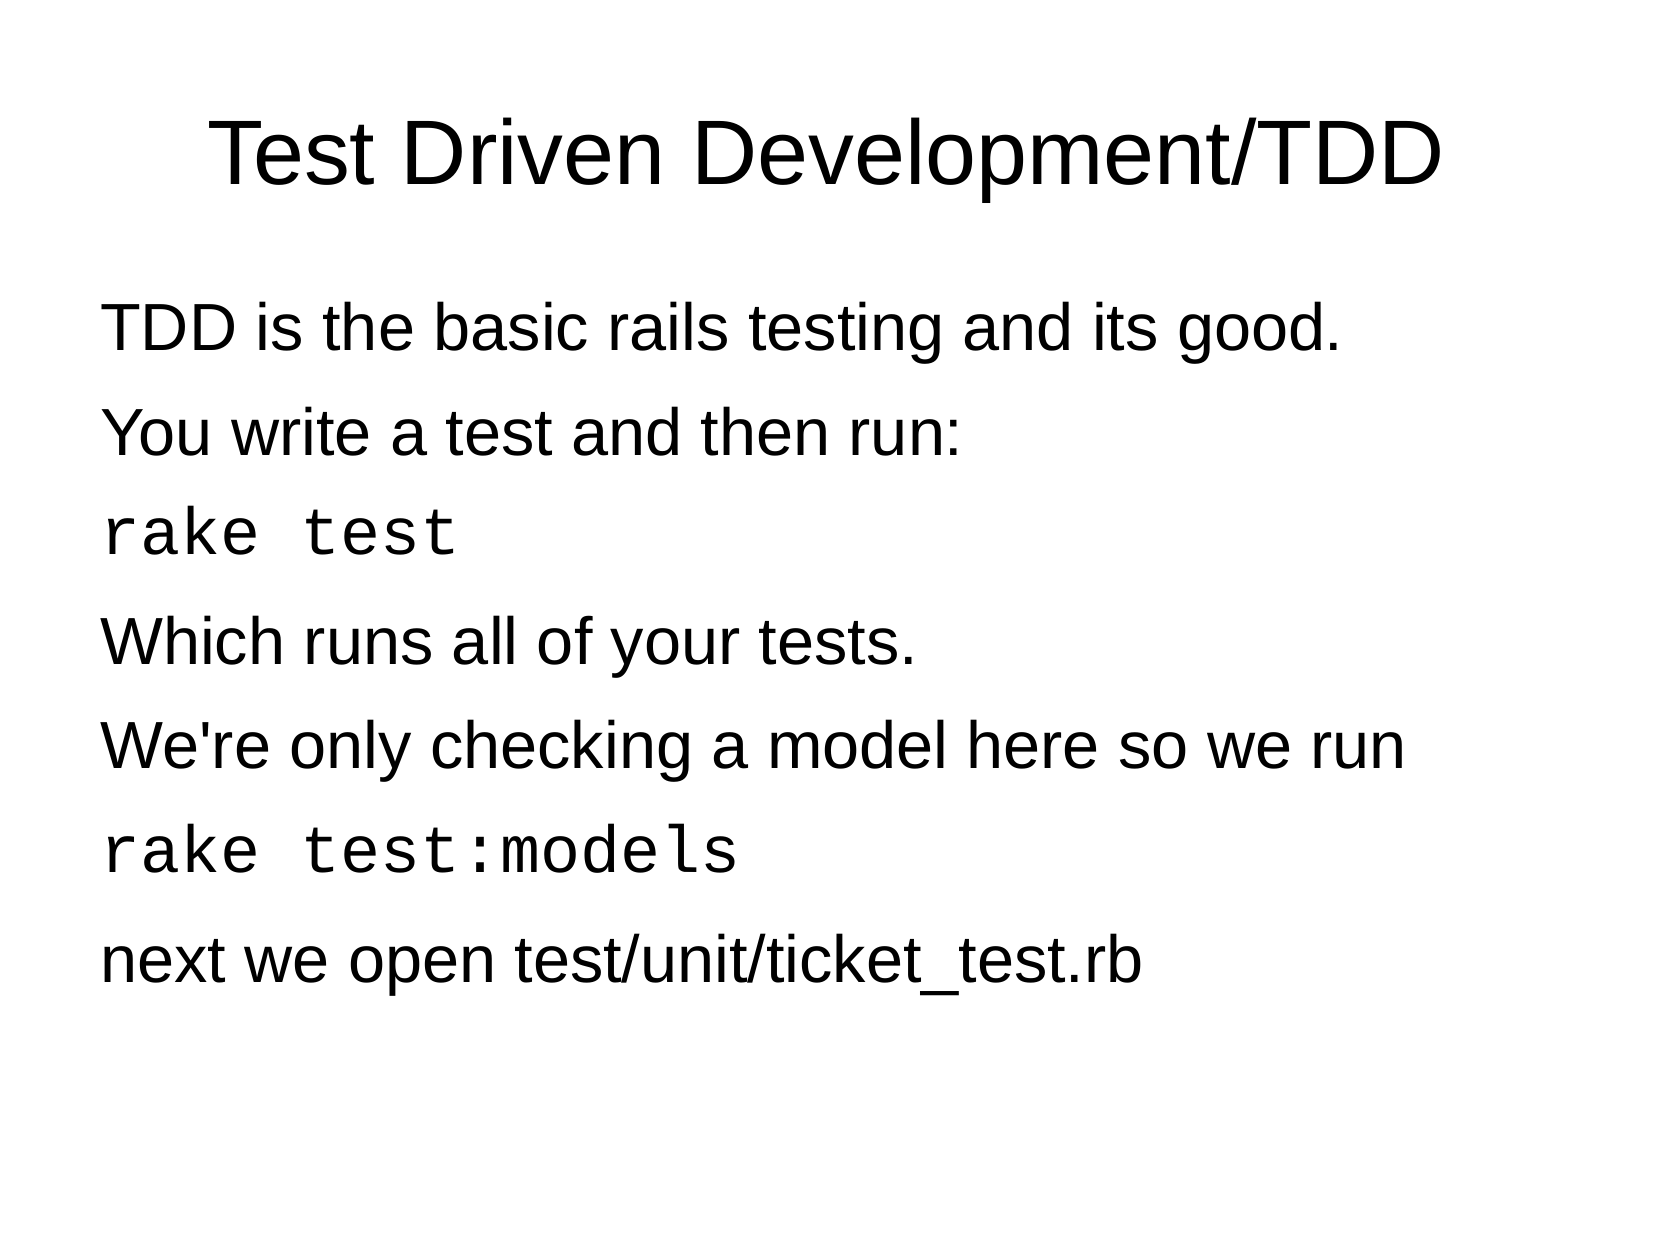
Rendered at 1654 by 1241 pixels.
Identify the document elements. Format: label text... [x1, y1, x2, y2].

list TDD is the basic rails testing and its good. You write a test and then run: rake test Which runs all of your tests. We're only checking a model here so we run rake test:models next we open test/unit/ticket_test.rb [82, 290, 1571, 1094]
title Test Driven Development/TDD [82, 56, 1571, 250]
